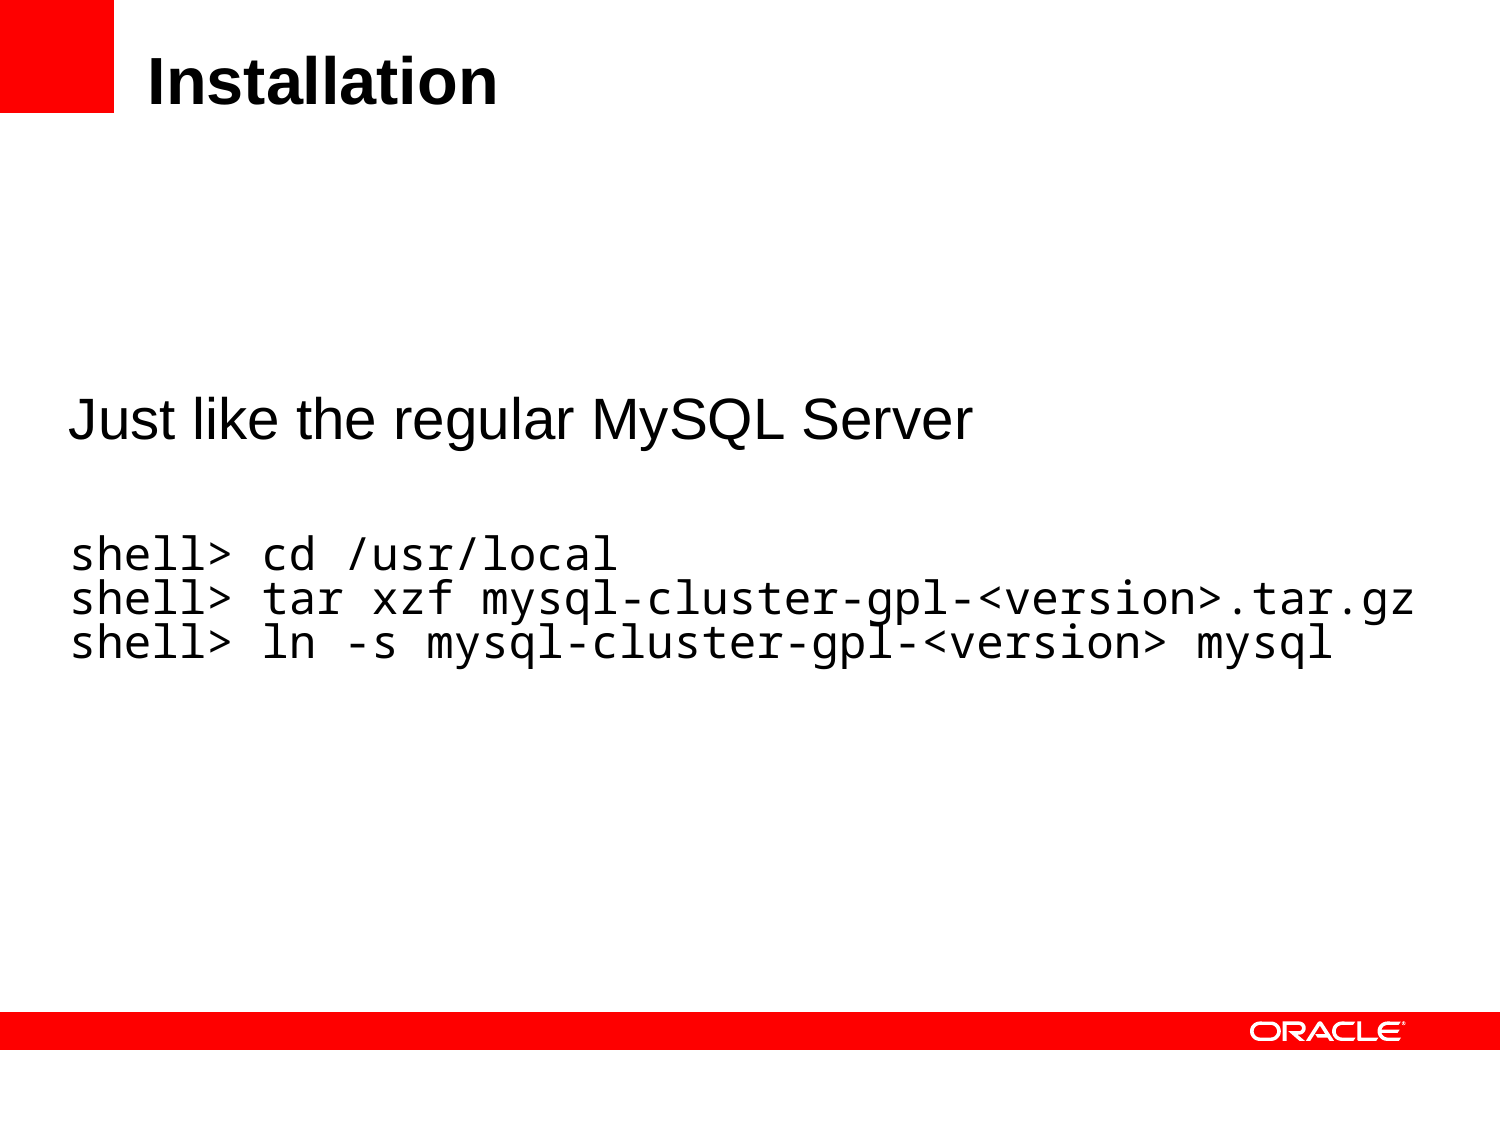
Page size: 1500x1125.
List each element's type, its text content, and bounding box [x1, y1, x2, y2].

picture [0, 1012, 1500, 1050]
text_box Just like the regular MySQL Server shell> cd /usr/local shell> tar xzf mysql-cluster-gpl-<version>.tar.gz shell> ln -s mysql-cluster-gpl-<version> mysql [54, 373, 1446, 676]
title Installation [147, 8, 1392, 119]
picture [0, 0, 114, 113]
